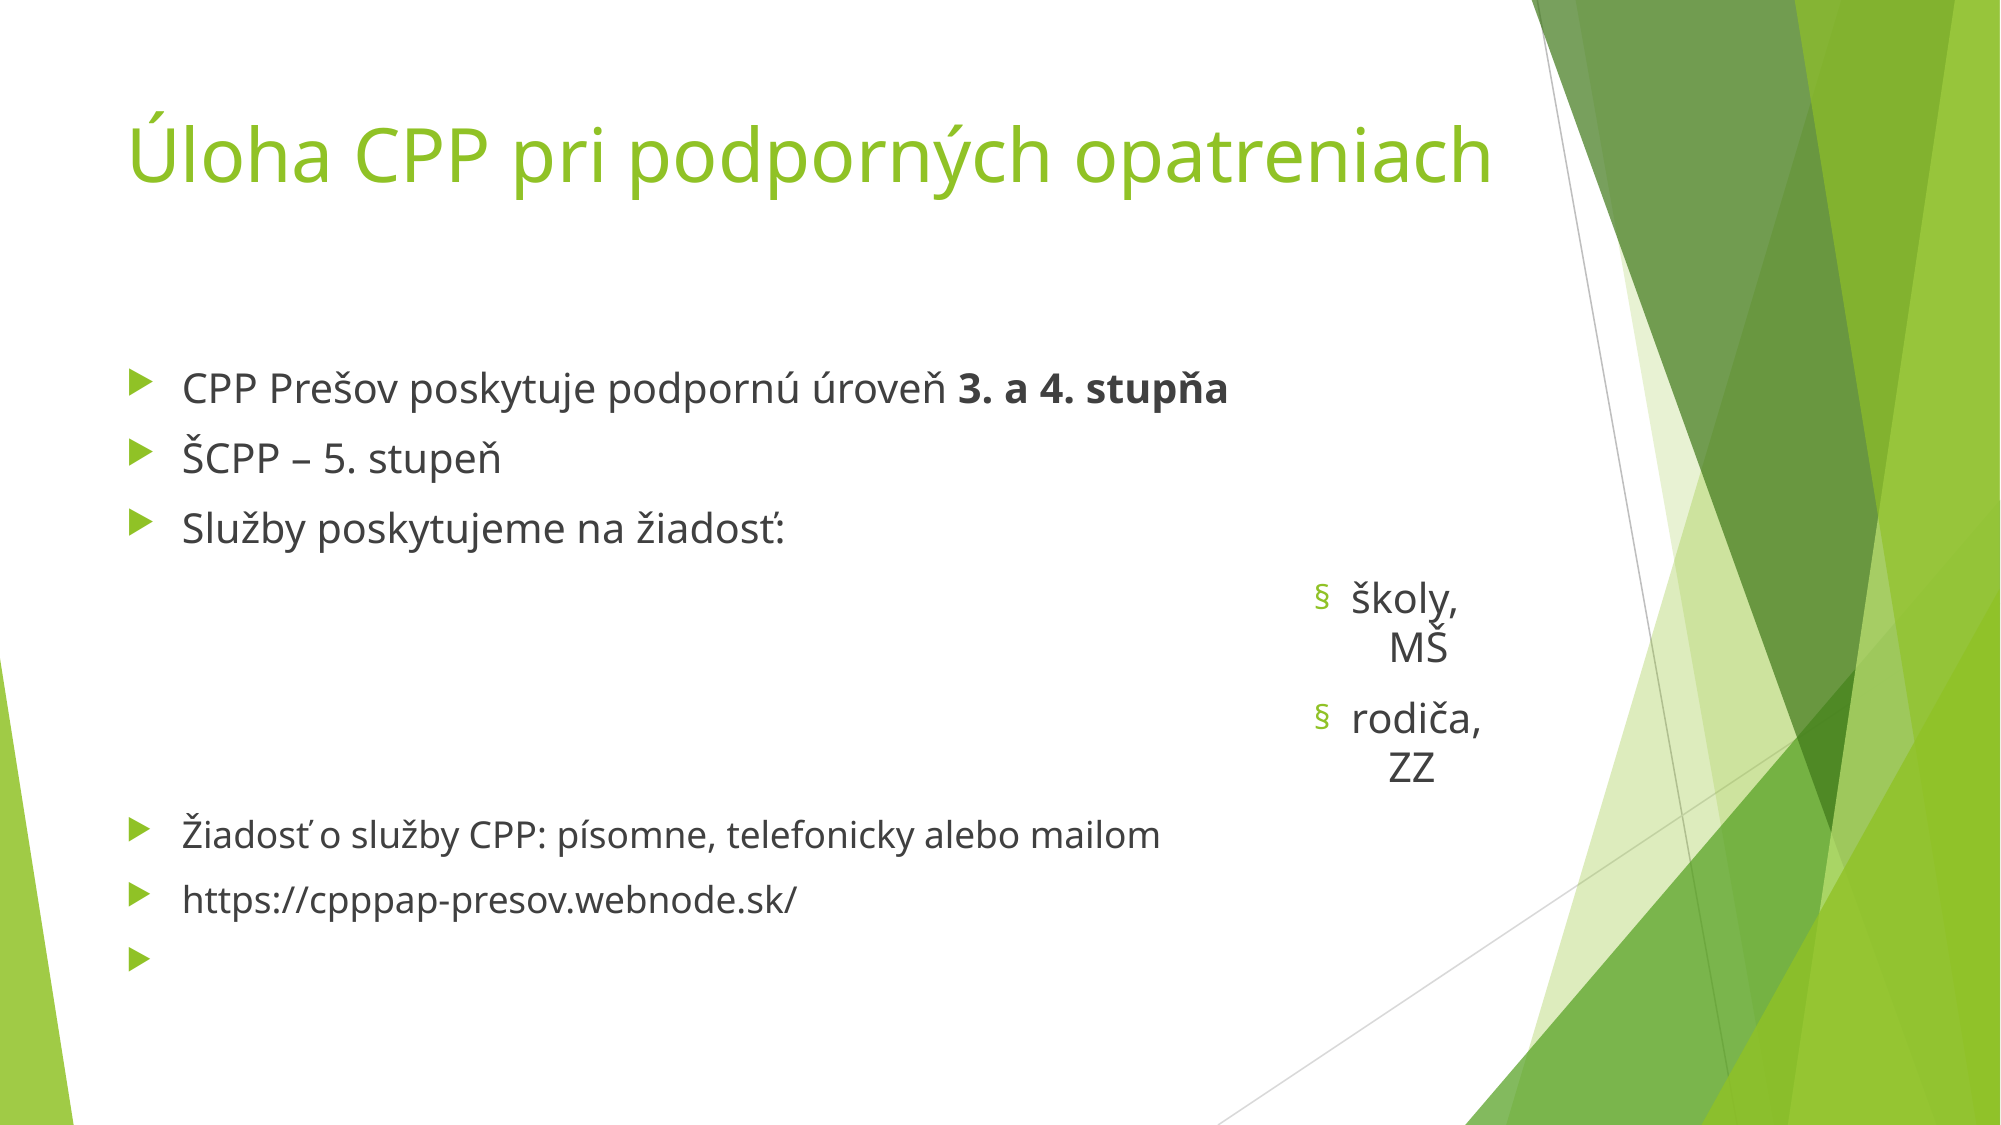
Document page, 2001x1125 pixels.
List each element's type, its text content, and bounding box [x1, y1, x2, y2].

title Úloha CPP pri podporných opatreniach [111, 99, 1522, 218]
list CPP Prešov poskytuje podpornú úroveň 3. a 4. stupňa ŠCPP – 5. stupeň Služby poskytujeme na žiadosť: školy, MŠ rodiča, ZZ Žiadosť o služby CPP: písomne, telefonicky alebo mailom https://cpppap-presov.webnode.sk/ [111, 354, 1522, 930]
